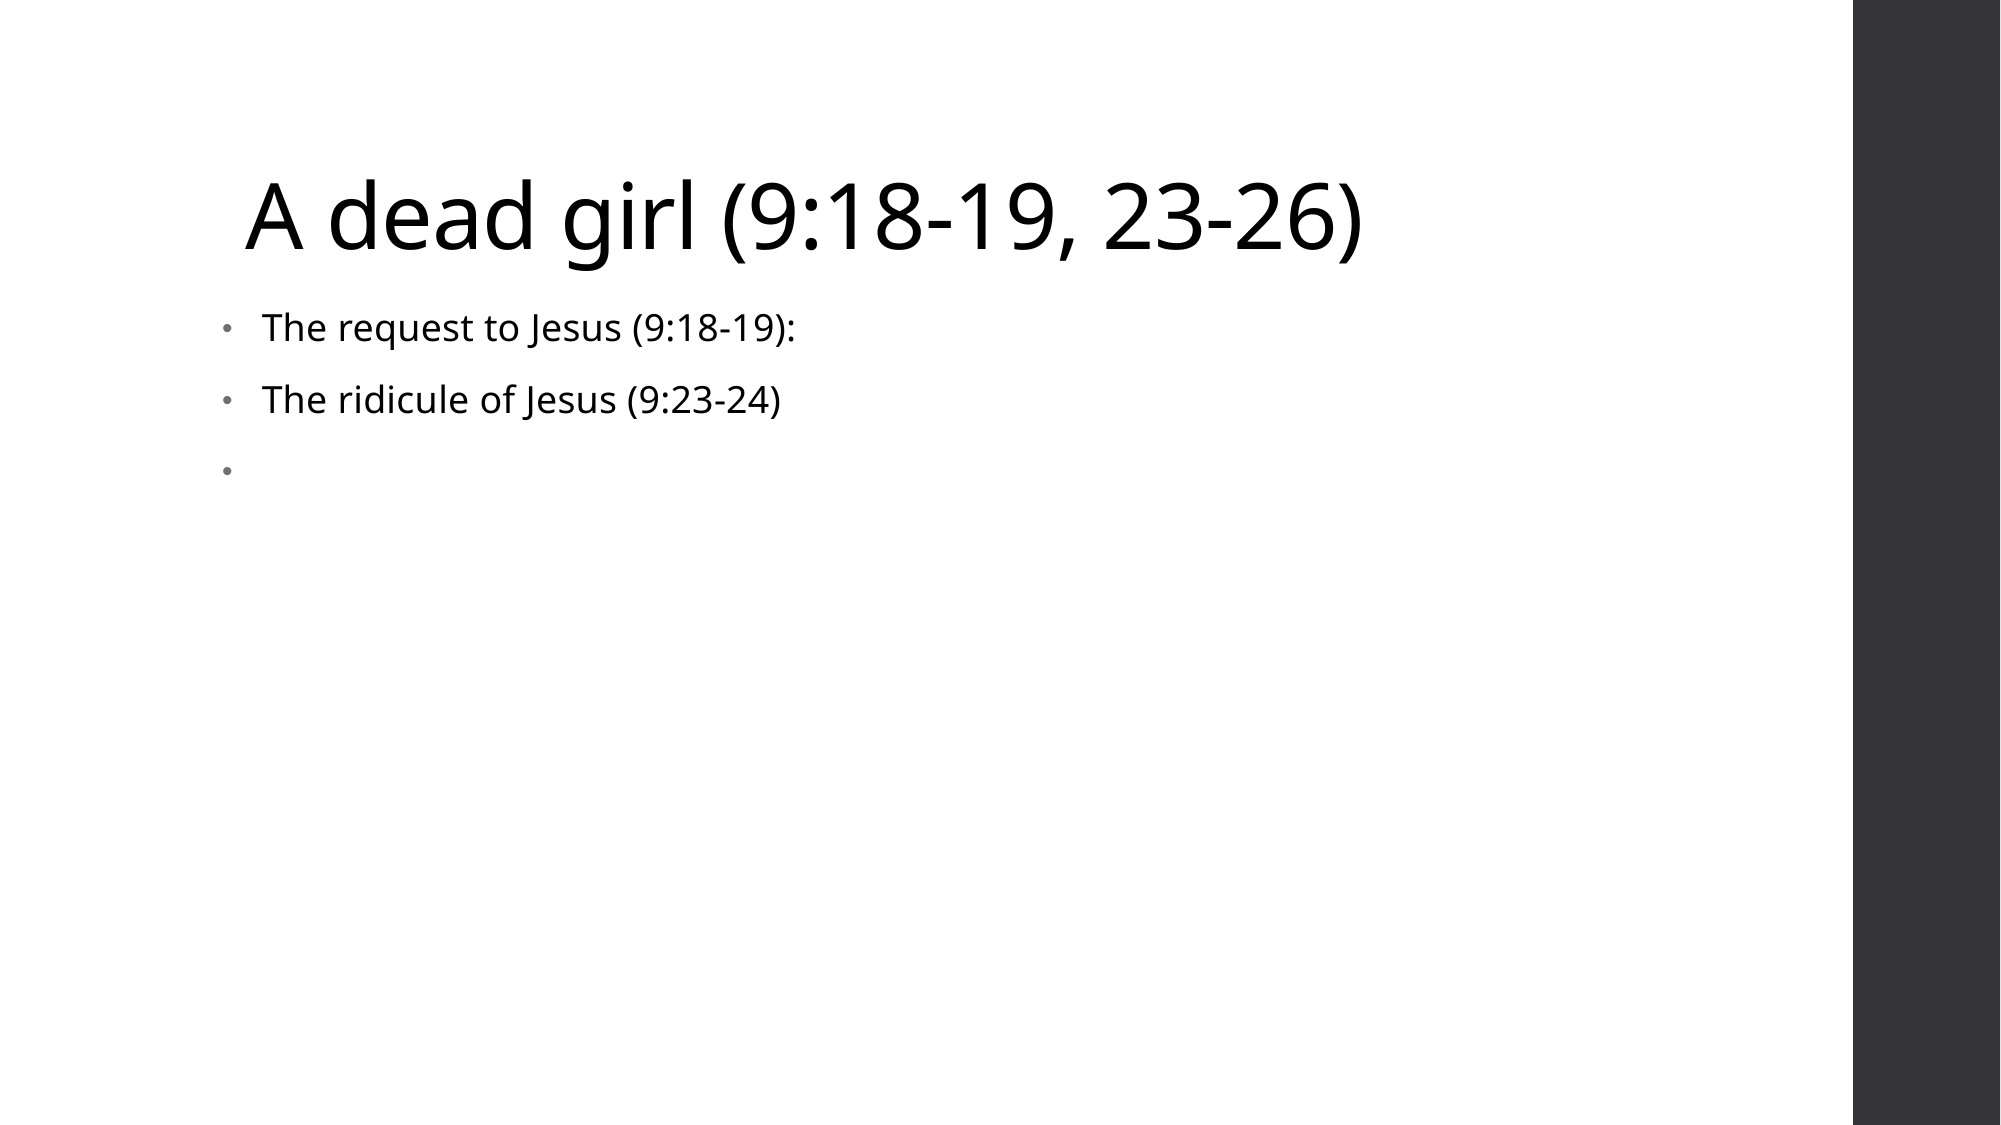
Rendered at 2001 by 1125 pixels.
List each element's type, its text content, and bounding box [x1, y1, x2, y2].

title A dead girl (9:18-19, 23-26) [206, 60, 1797, 278]
list The request to Jesus (9:18-19): The ridicule of Jesus (9:23-24) [206, 299, 1617, 1014]
